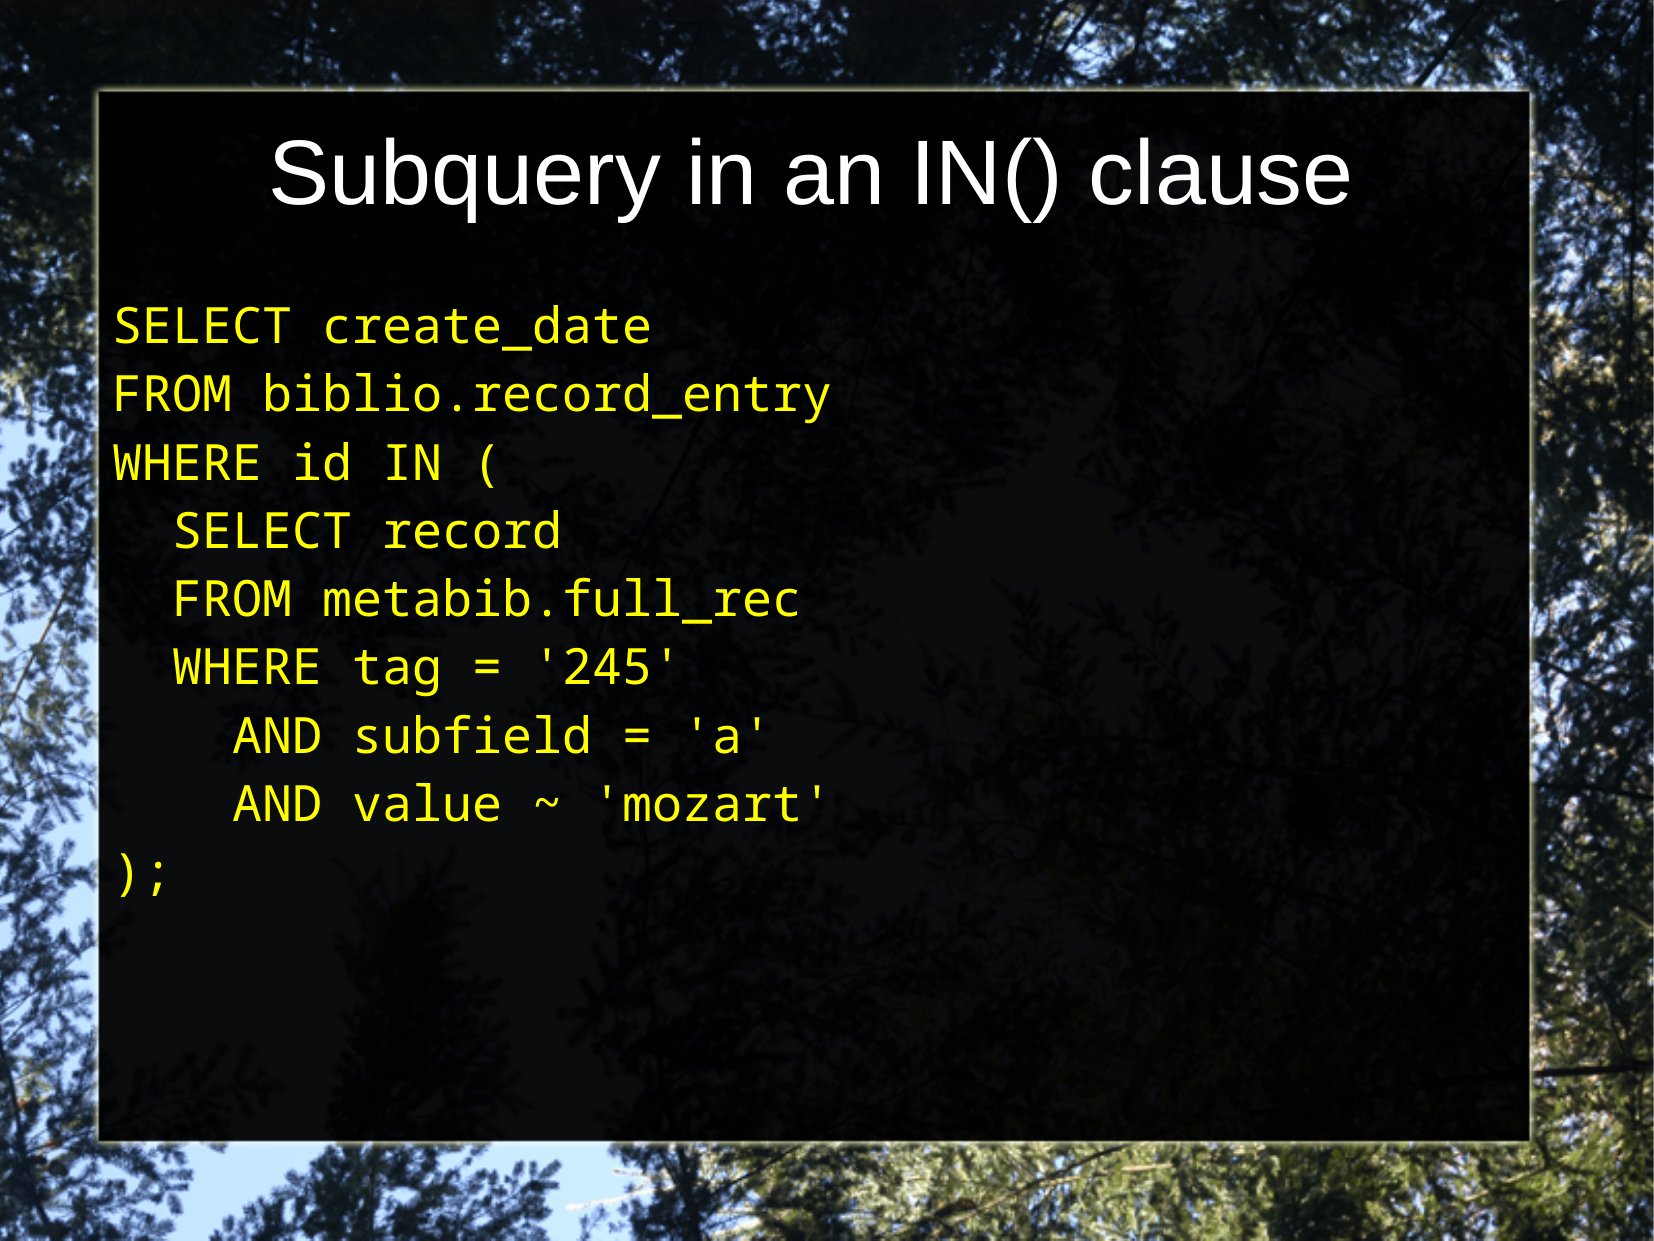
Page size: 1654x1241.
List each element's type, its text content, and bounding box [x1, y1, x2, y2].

title Subquery in an IN() clause [88, 88, 1536, 257]
picture [0, 0, 1654, 1241]
list SELECT create_date FROM biblio.record_entry WHERE id IN ( SELECT record FROM metabib.full_rec WHERE tag = '245' AND subfield = 'a' AND value ~ 'mozart' ); [112, 290, 1536, 1010]
